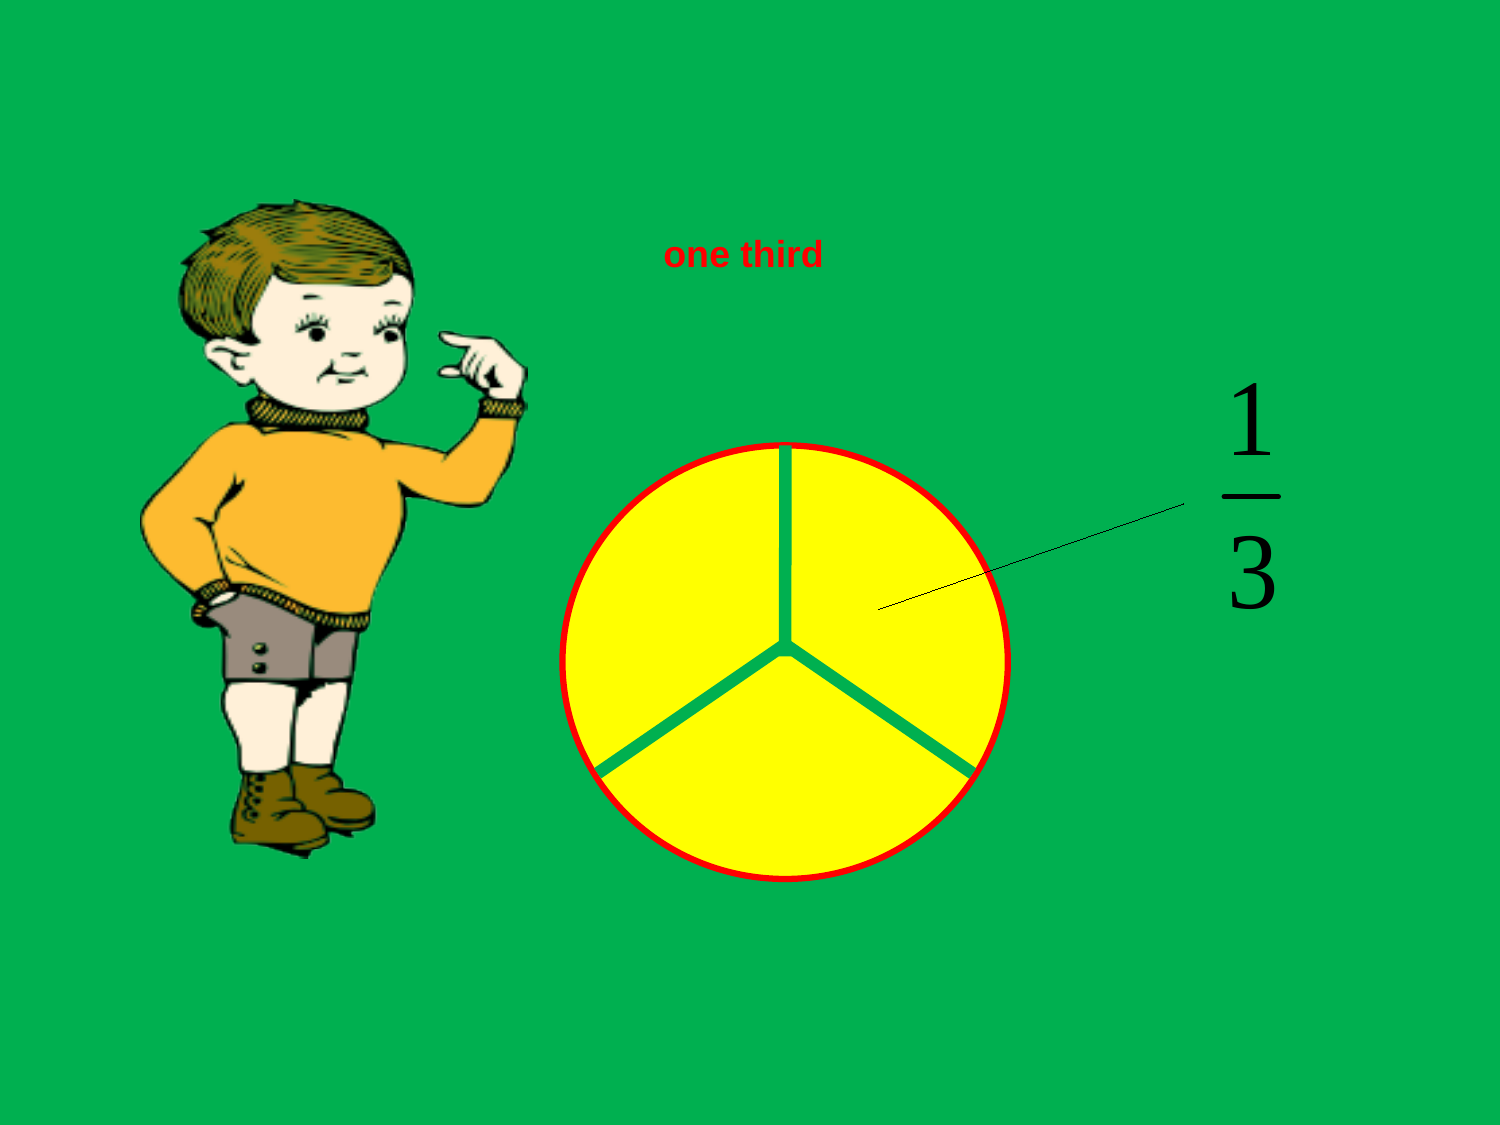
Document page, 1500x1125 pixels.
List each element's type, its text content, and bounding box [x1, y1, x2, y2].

text_box [562, 445, 1008, 879]
text_box one third [648, 222, 840, 283]
picture [140, 199, 528, 859]
chart [1207, 351, 1301, 633]
